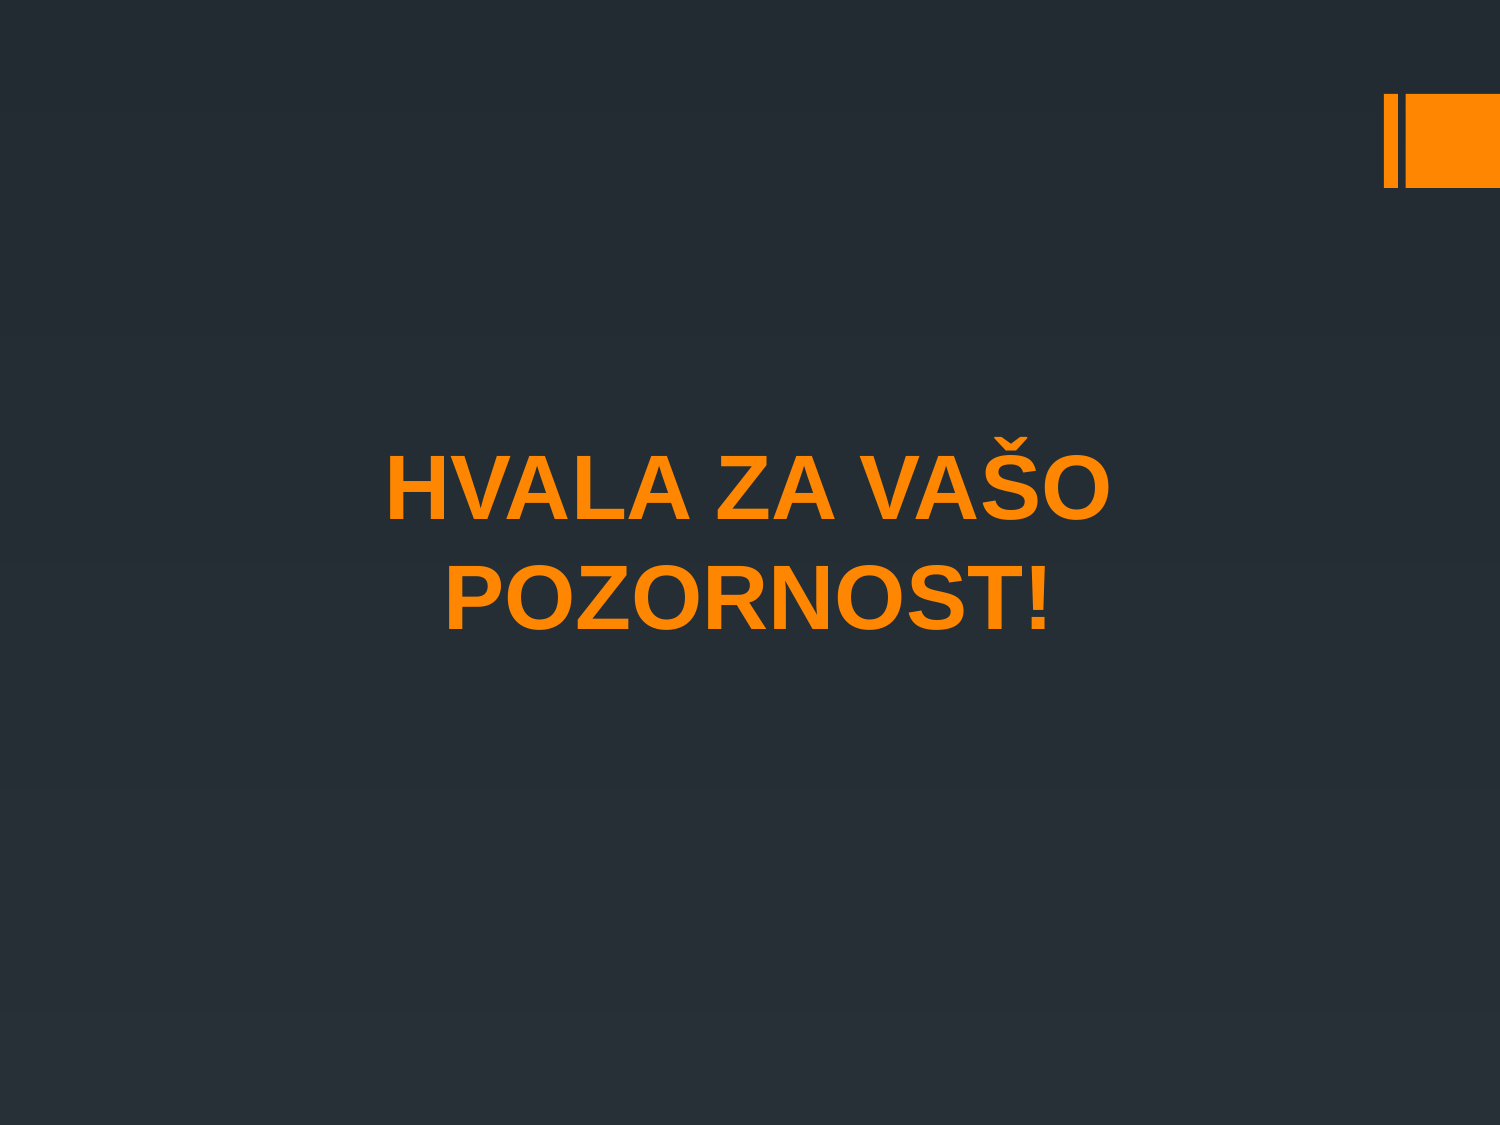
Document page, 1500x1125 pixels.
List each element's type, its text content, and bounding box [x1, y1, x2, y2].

title HVALA ZA VAŠO POZORNOST! [147, 408, 1350, 656]
